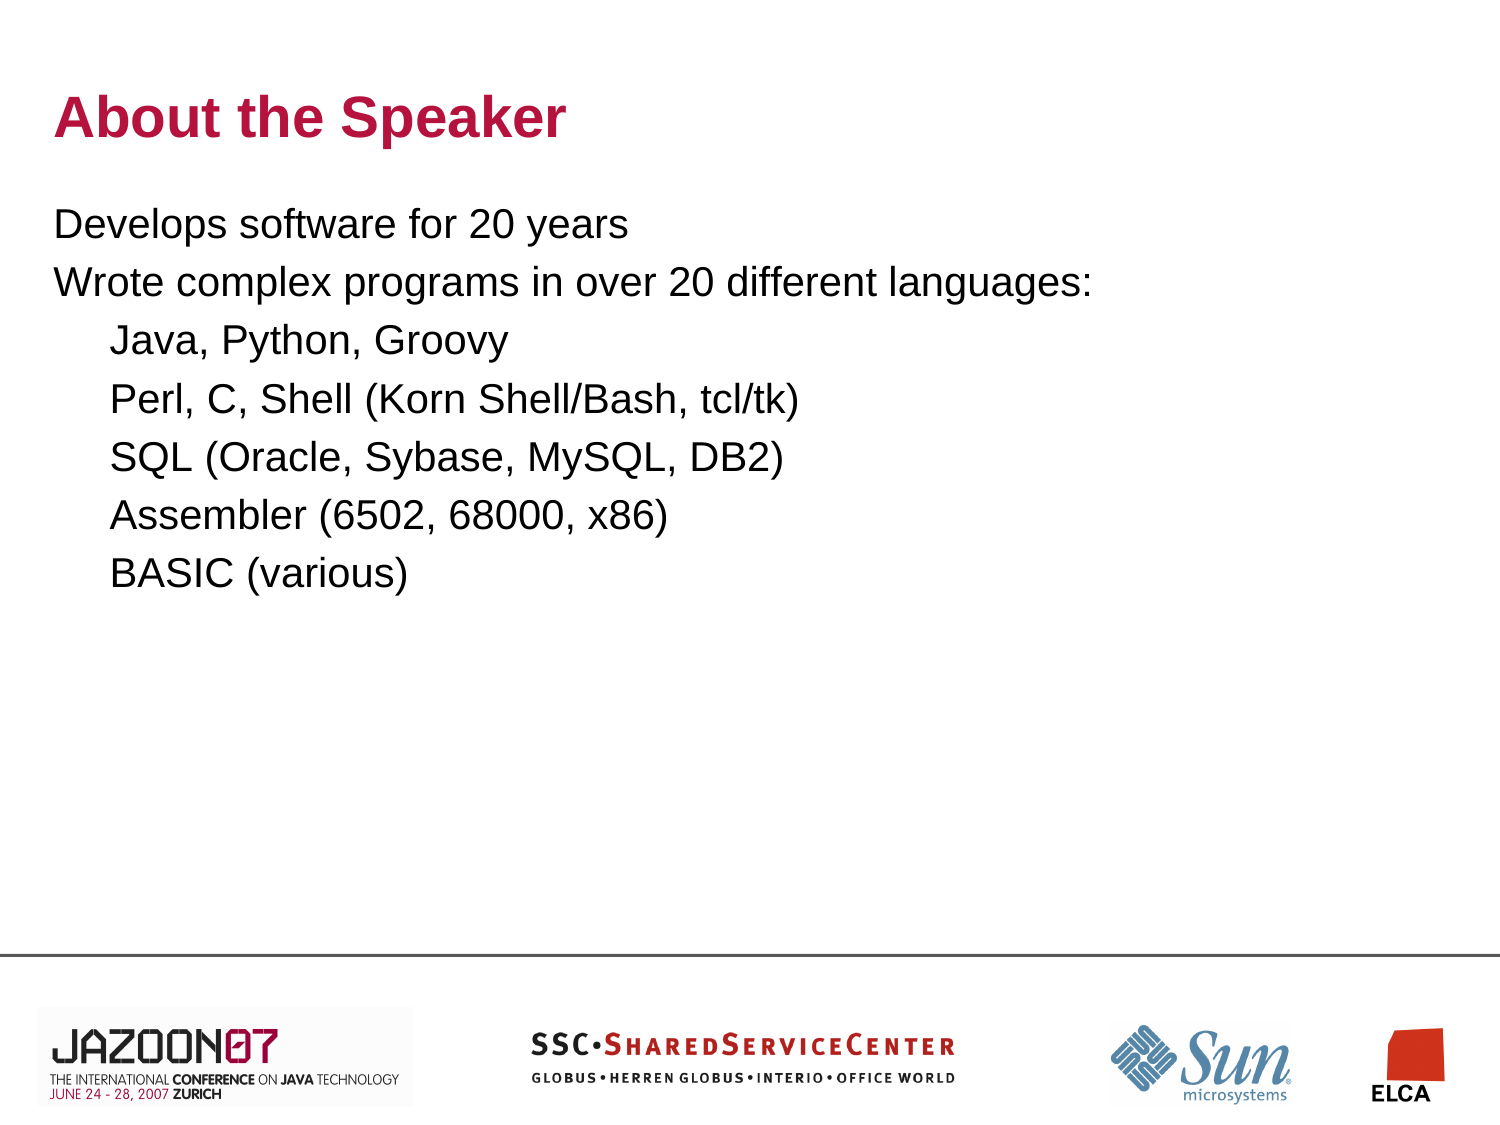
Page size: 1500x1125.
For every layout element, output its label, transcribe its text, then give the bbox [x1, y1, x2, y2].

list Develops software for 20 years Wrote complex programs in over 20 different languages: Java, Python, Groovy Perl, C, Shell (Korn Shell/Bash, tcl/tk) SQL (Oracle, Sybase, MySQL, DB2) Assembler (6502, 68000, x86) BASIC (various) [53, 200, 1447, 947]
picture [1370, 1025, 1446, 1105]
picture [1107, 1021, 1294, 1107]
picture [38, 1007, 413, 1106]
picture [531, 1032, 955, 1083]
title About the Speaker [53, 59, 1447, 185]
